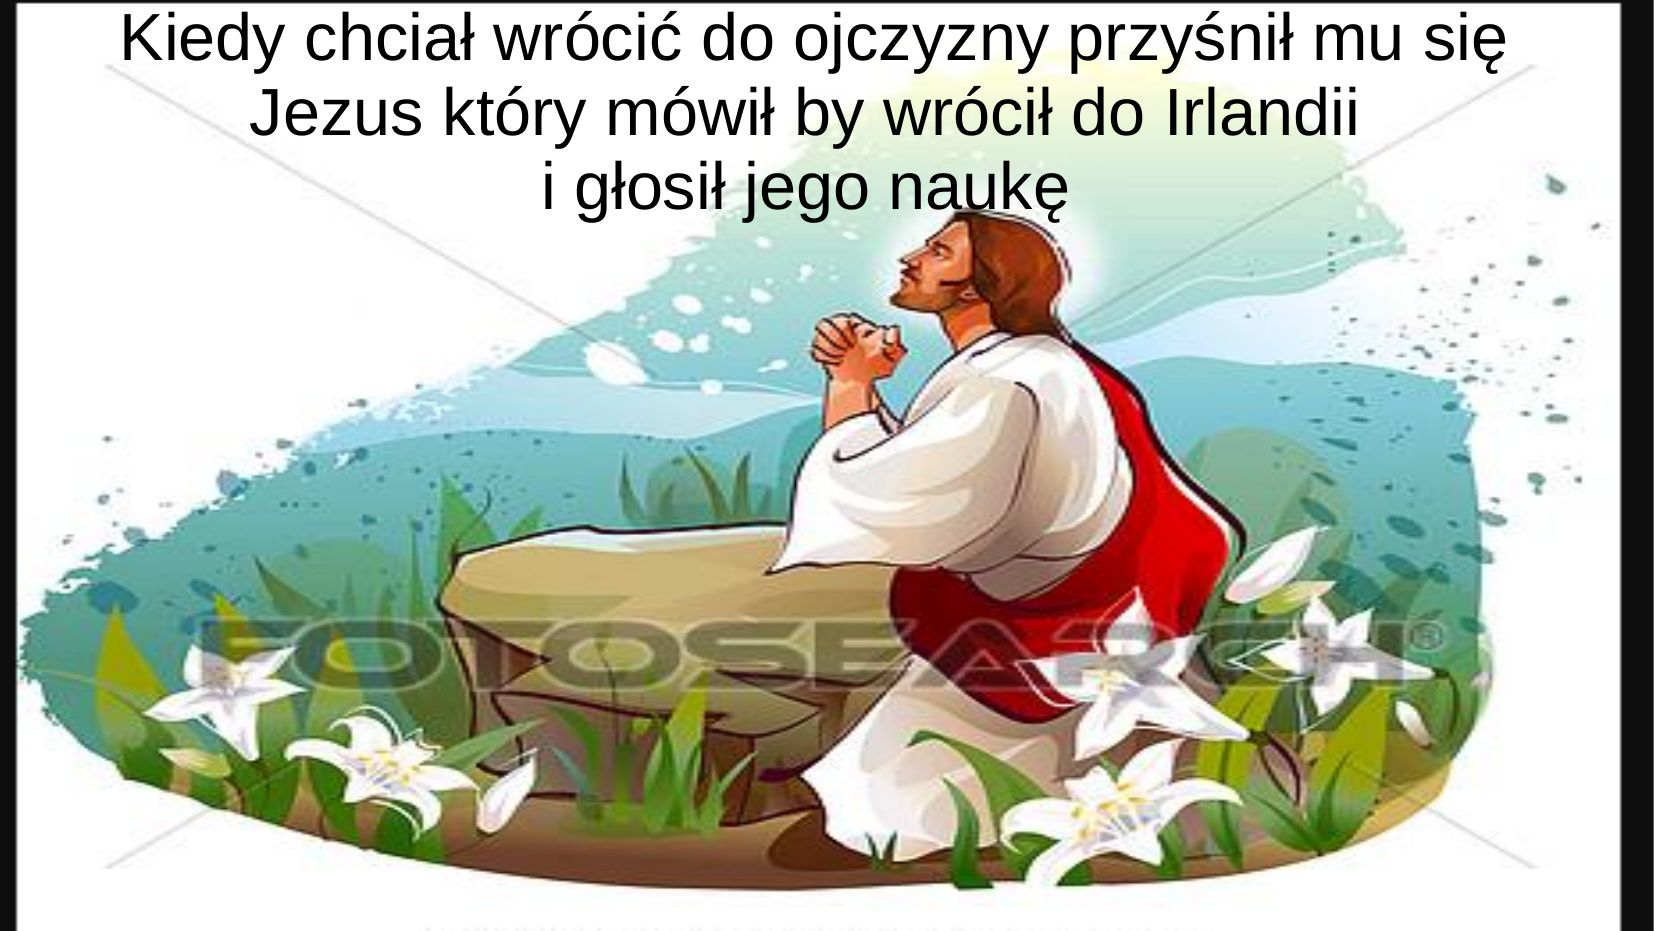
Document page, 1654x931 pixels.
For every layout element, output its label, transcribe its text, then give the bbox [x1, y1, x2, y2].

picture [0, 0, 1654, 931]
subtitle Kiedy chciał wrócić do ojczyzny przyśnił mu się Jezus który mówił by wrócił do Irlandii i głosił jego naukę [70, 0, 1559, 472]
